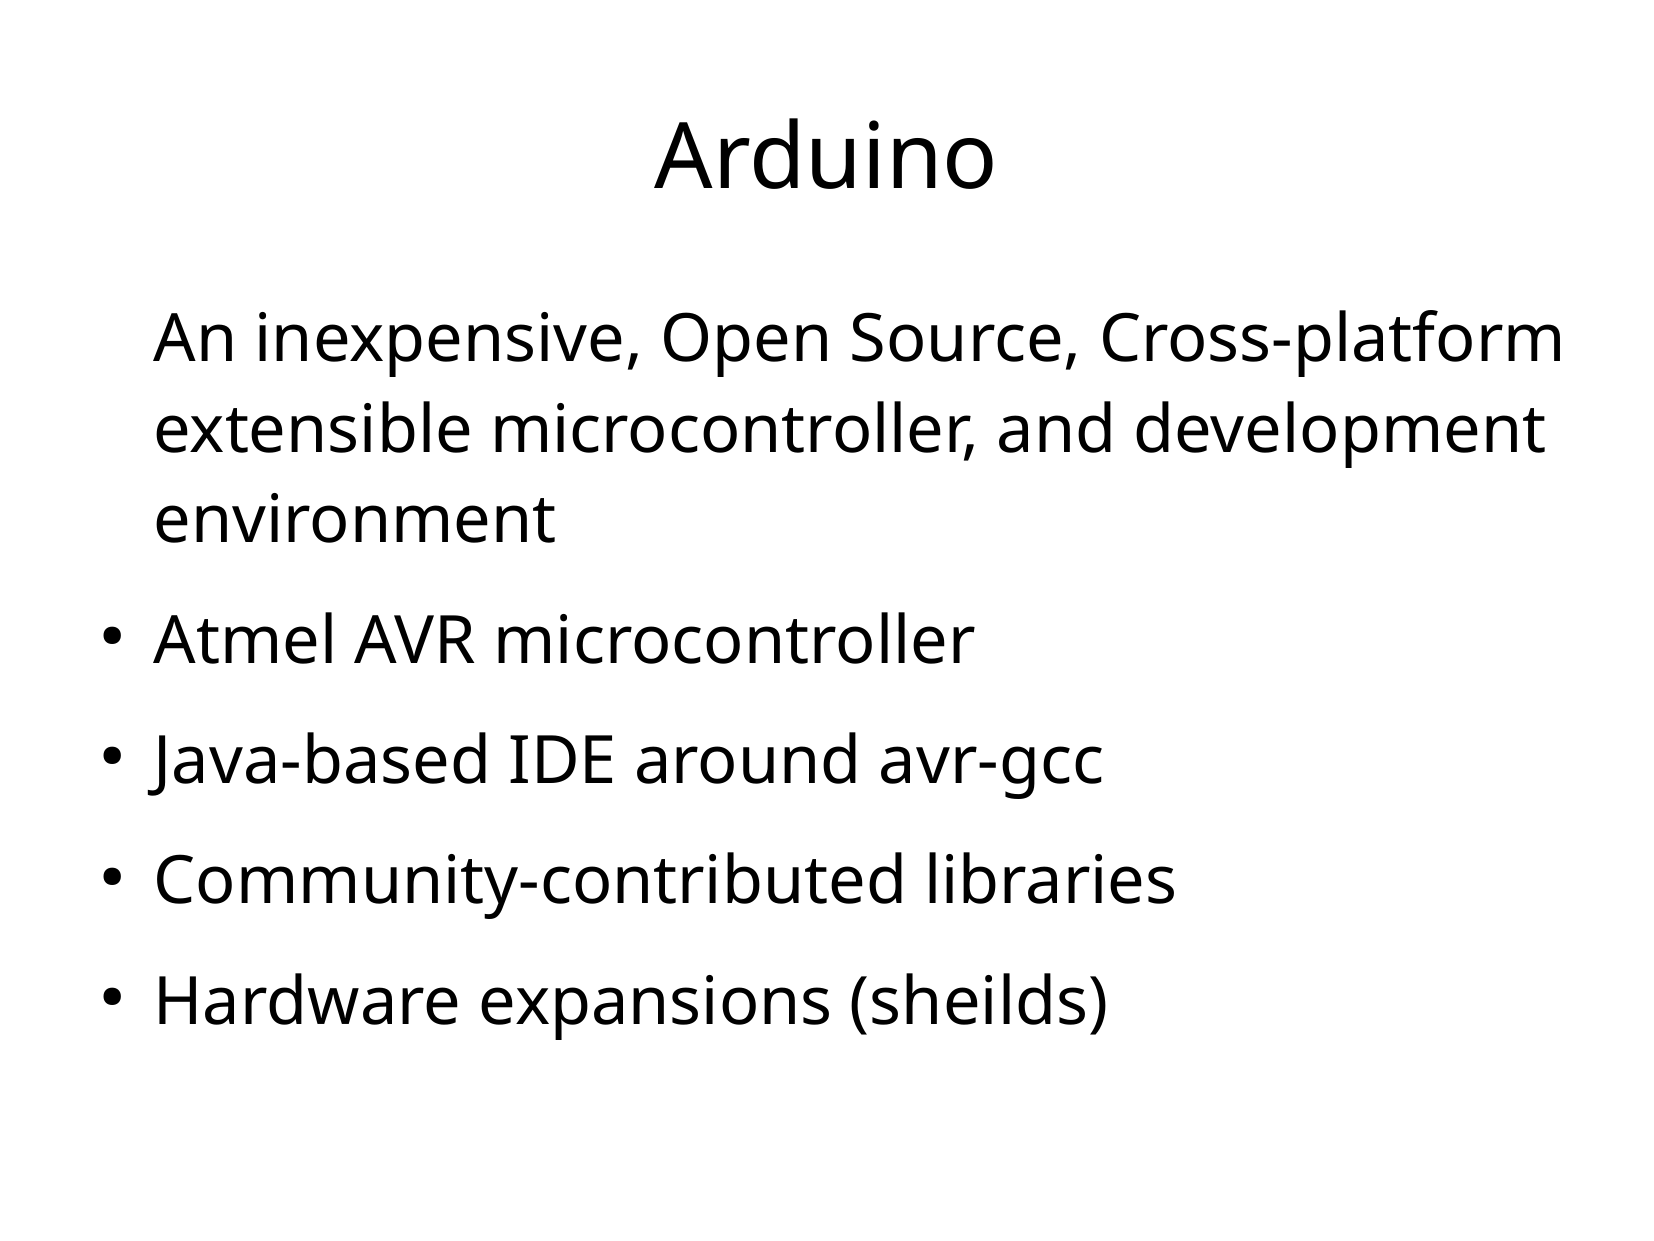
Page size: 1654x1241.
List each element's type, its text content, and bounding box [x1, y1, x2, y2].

title Arduino [82, 49, 1571, 257]
list An inexpensive, Open Source, Cross-platform extensible microcontroller, and development environment Atmel AVR microcontroller Java-based IDE around avr-gcc Community-contributed libraries Hardware expansions (sheilds) [82, 290, 1571, 1216]
